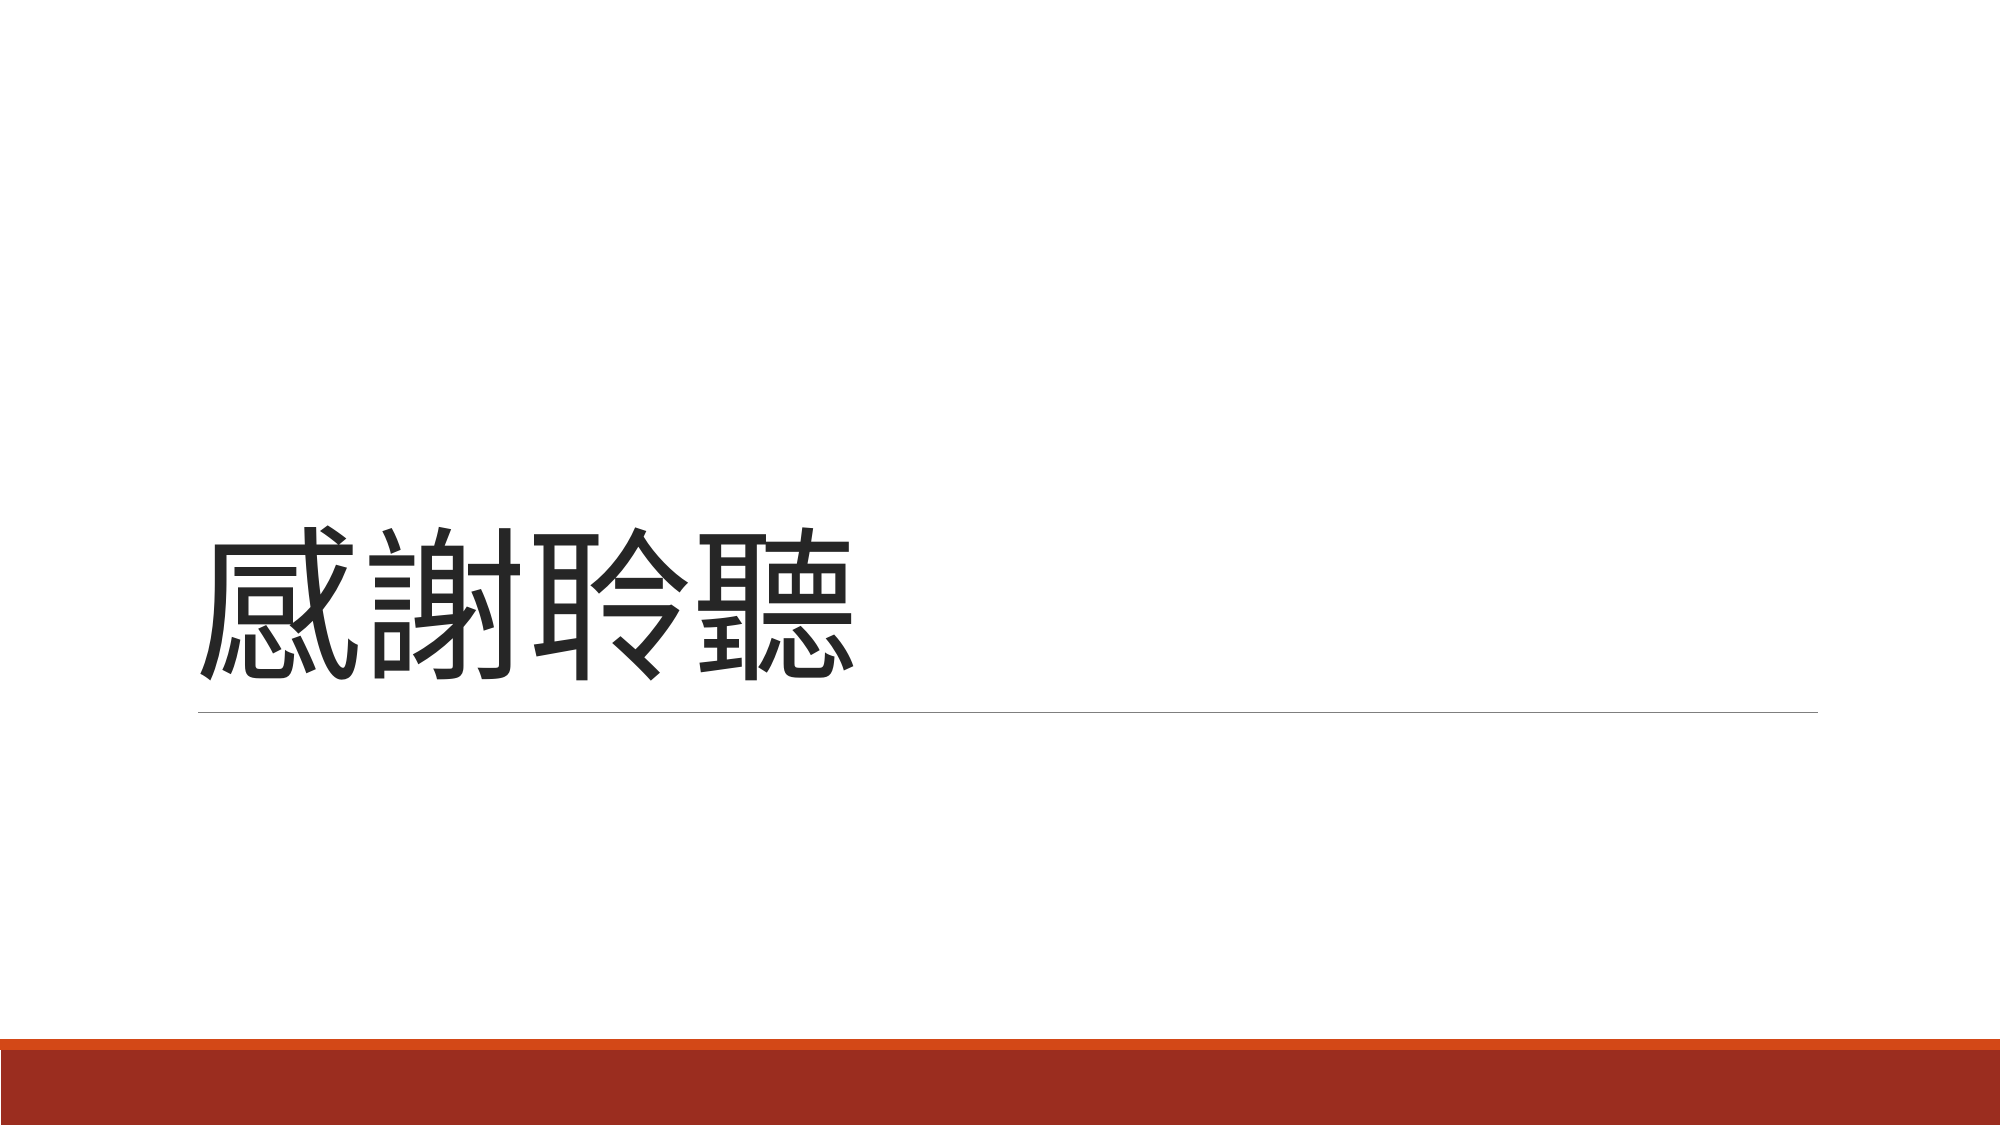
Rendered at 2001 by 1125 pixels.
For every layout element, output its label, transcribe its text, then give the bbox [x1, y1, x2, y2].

title 感謝聆聽 [180, 124, 1831, 710]
